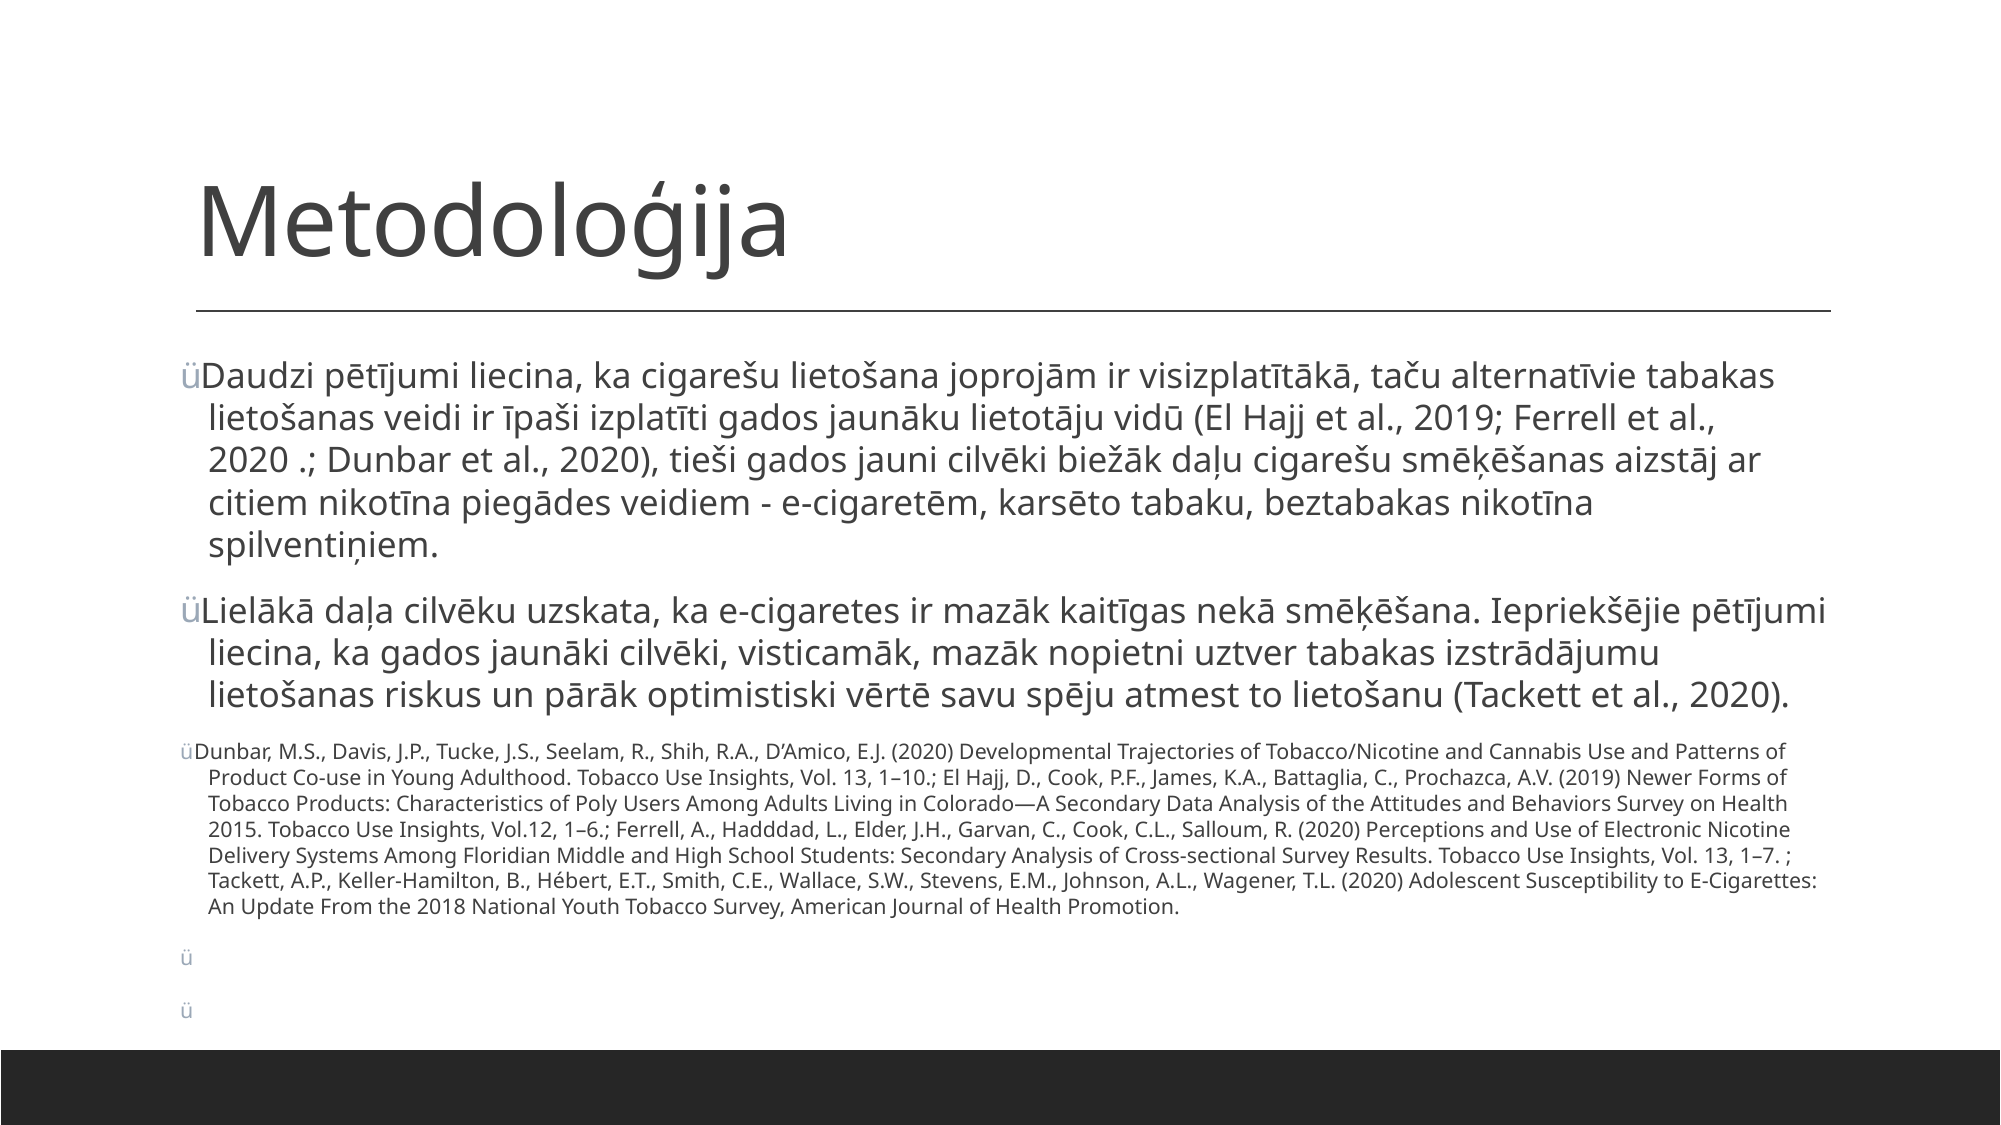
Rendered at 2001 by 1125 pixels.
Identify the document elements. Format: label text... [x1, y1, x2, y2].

list Daudzi pētījumi liecina, ka cigarešu lietošana joprojām ir visizplatītākā, taču alternatīvie tabakas lietošanas veidi ir īpaši izplatīti gados jaunāku lietotāju vidū (El Hajj et al., 2019; Ferrell et al., 2020 .; Dunbar et al., 2020), tieši gados jauni cilvēki biežāk daļu cigarešu smēķēšanas aizstāj ar citiem nikotīna piegādes veidiem - e-cigaretēm, karsēto tabaku, beztabakas nikotīna spilventiņiem. Lielākā daļa cilvēku uzskata, ka e-cigaretes ir mazāk kaitīgas nekā smēķēšana. Iepriekšējie pētījumi liecina, ka gados jaunāki cilvēki, visticamāk, mazāk nopietni uztver tabakas izstrādājumu lietošanas riskus un pārāk optimistiski vērtē savu spēju atmest to lietošanu (Tackett et al., 2020). Dunbar, M.S., Davis, J.P., Tucke, J.S., Seelam, R., Shih, R.A., D’Amico, E.J. (2020) Developmental Trajectories of Tobacco/Nicotine and Cannabis Use and Patterns of Product Co-use in Young Adulthood. Tobacco Use Insights, Vol. 13, 1–10.; El Hajj, D., Cook, P.F., James, K.A., Battaglia, C., Prochazca, A.V. (2019) Newer Forms of Tobacco Products: Characteristics of Poly Users Among Adults Living in Colorado—A Secondary Data Analysis of the Attitudes and Behaviors Survey on Health 2015. Tobacco Use Insights, Vol.12, 1–6.; Ferrell, A., Hadddad, L., Elder, J.H., Garvan, C., Cook, C.L., Salloum, R. (2020) Perceptions and Use of Electronic Nicotine Delivery Systems Among Floridian Middle and High School Students: Secondary Analysis of Cross-sectional Survey Results. Tobacco Use Insights, Vol. 13, 1–7. ; Tackett, A.P., Keller-Hamilton, B., Hébert, E.T., Smith, C.E., Wallace, S.W., Stevens, E.M., Johnson, A.L., Wagener, T.L. (2020) Adolescent Susceptibility to E-Cigarettes: An Update From the 2018 National Youth Tobacco Survey, American Journal of Health Promotion. [180, 345, 1831, 963]
title Metodoloģija [180, 47, 1831, 286]
